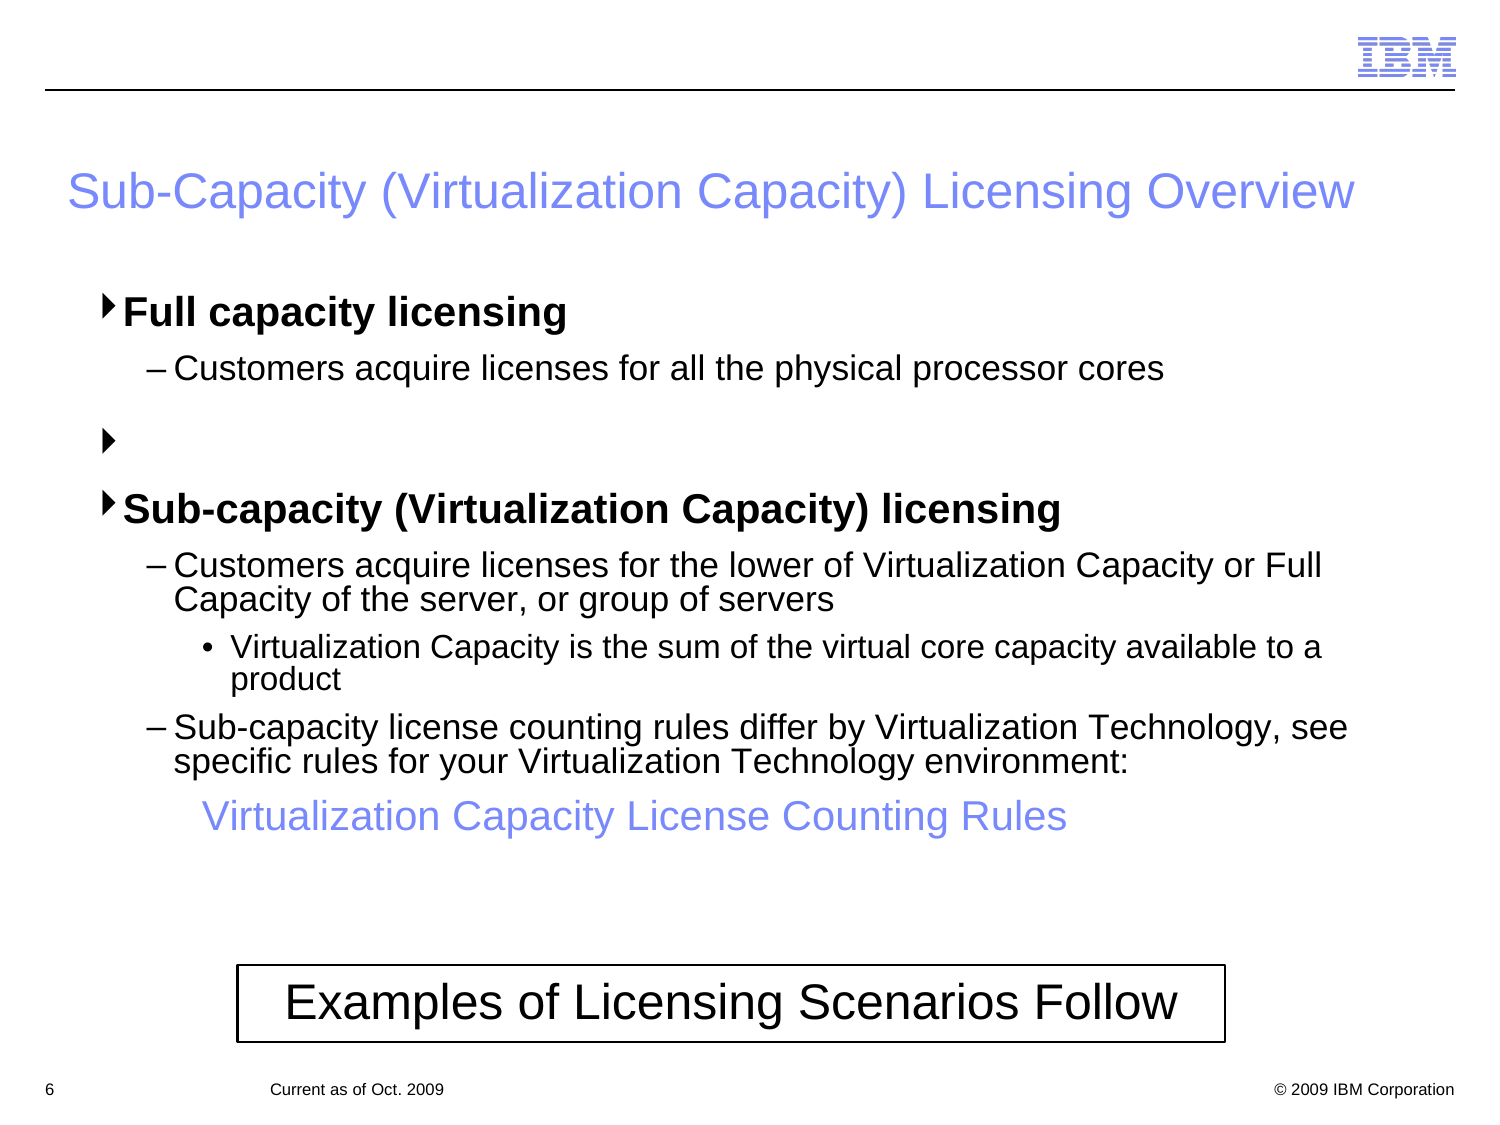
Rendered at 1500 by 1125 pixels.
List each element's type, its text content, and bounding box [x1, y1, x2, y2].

title Sub-Capacity (Virtualization Capacity) Licensing Overview [52, 158, 1415, 230]
list Full capacity licensing Customers acquire licenses for all the physical processor cores Sub-capacity (Virtualization Capacity) licensing Customers acquire licenses for the lower of Virtualization Capacity or Full Capacity of the server, or group of servers Virtualization Capacity is the sum of the virtual core capacity available to a product Sub-capacity license counting rules differ by Virtualization Technology, see specific rules for your Virtualization Technology environment: Virtualization Capacity License Counting Rules [75, 284, 1413, 872]
text_box Examples of Licensing Scenarios Follow [237, 965, 1226, 1043]
picture [1358, 37, 1456, 77]
